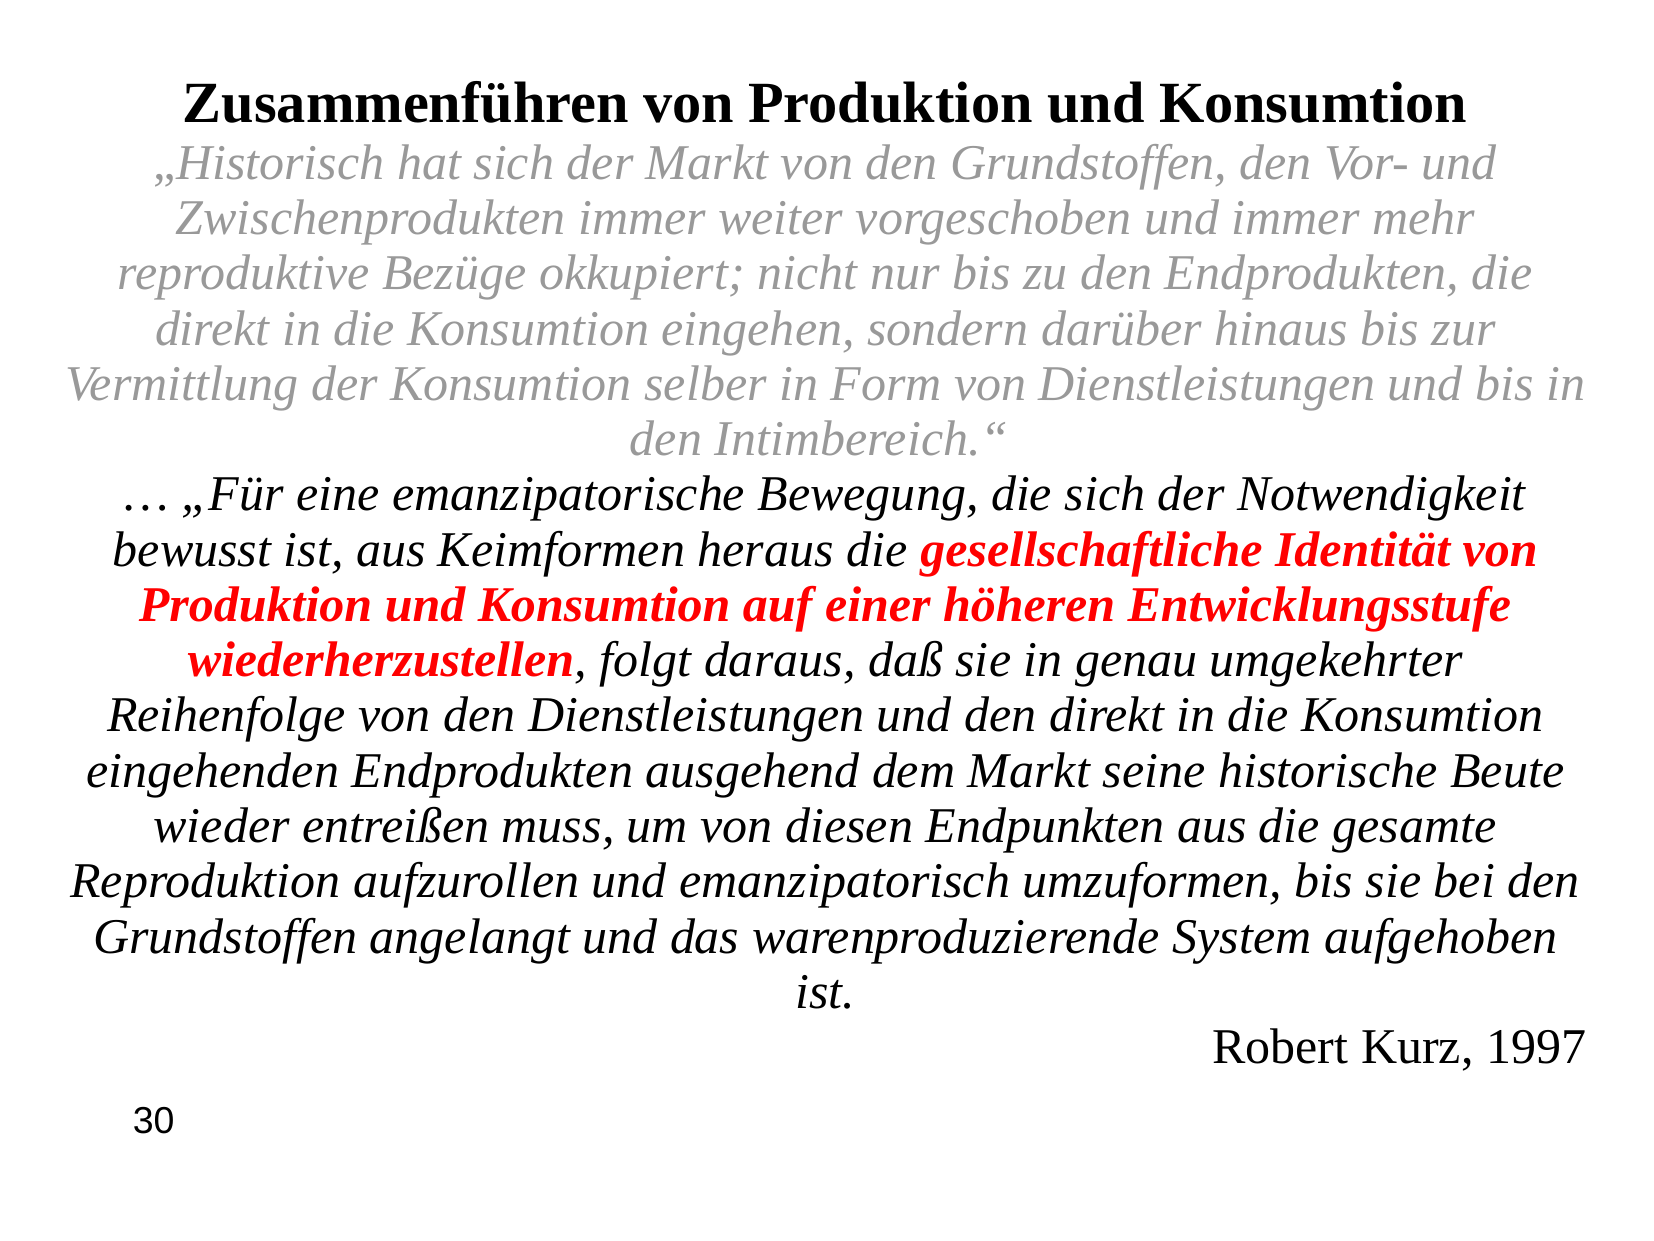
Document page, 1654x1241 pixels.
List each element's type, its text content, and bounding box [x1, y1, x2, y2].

text_box Zusammenführen von Produktion und Konsumtion „Historisch hat sich der Markt von den Grundstoffen, den Vor- und Zwischenprodukten immer weiter vorgeschoben und immer mehr reproduktive Bezüge okkupiert; nicht nur bis zu den Endprodukten, die direkt in die Konsumtion eingehen, sondern darüber hinaus bis zur Vermittlung der Konsumtion selber in Form von Dienstleistungen und bis in den Intimbereich.“ … „Für eine emanzipatorische Bewegung, die sich der Notwendigkeit bewusst ist, aus Keimformen heraus die gesellschaftliche Identität von Produktion und Konsumtion auf einer höheren Entwicklungsstufe wiederherzustellen, folgt daraus, daß sie in genau umgekehrter Reihenfolge von den Dienstleistungen und den direkt in die Konsumtion eingehenden Endprodukten ausgehend dem Markt seine historische Beute wieder entreißen muss, um von diesen Endpunkten aus die gesamte Reproduktion aufzurollen und emanzipatorisch umzuformen, bis sie bei den Grundstoffen angelangt und das warenproduzierende System aufgehoben ist. Robert Kurz, 1997 [50, 62, 1604, 1082]
text_box <Nummer> [118, 1092, 336, 1150]
